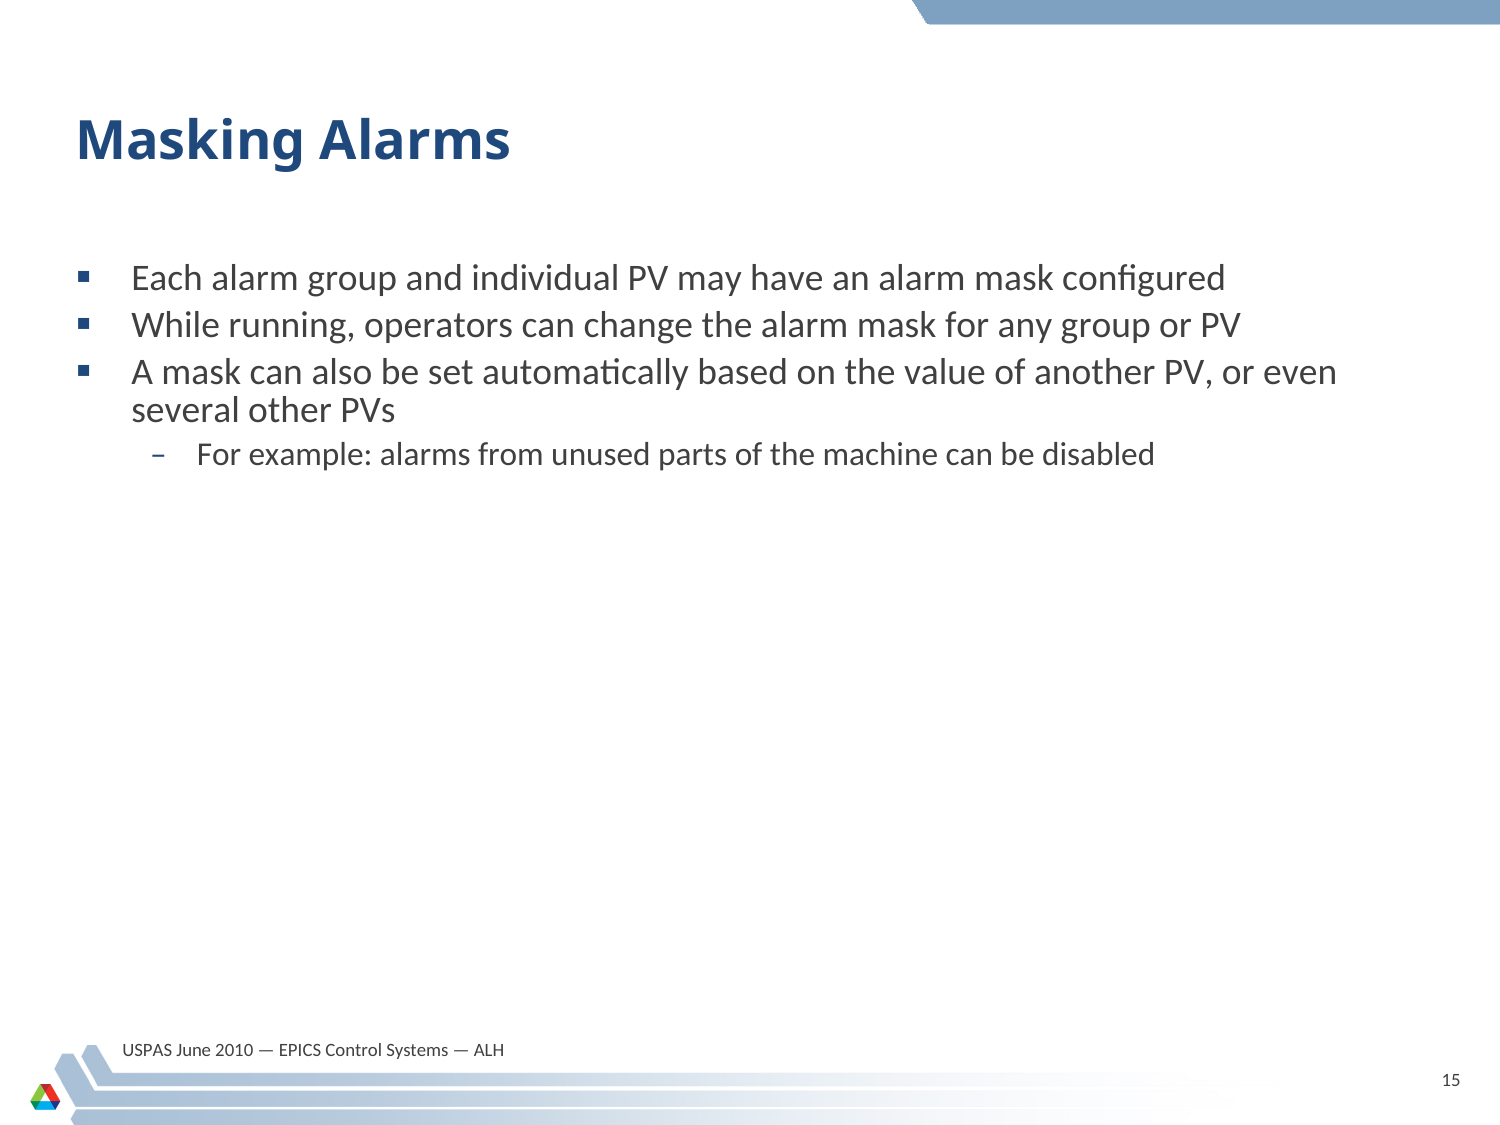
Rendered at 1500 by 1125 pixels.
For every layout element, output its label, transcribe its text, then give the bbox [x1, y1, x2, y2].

title Masking Alarms [75, 45, 1426, 233]
picture [0, 0, 1500, 26]
list Each alarm group and individual PV may have an alarm mask configured While running, operators can change the alarm mask for any group or PV A mask can also be set automatically based on the value of another PV, or even several other PVs For example: alarms from unused parts of the machine can be disabled [75, 262, 1426, 1006]
picture [0, 1037, 1500, 1125]
